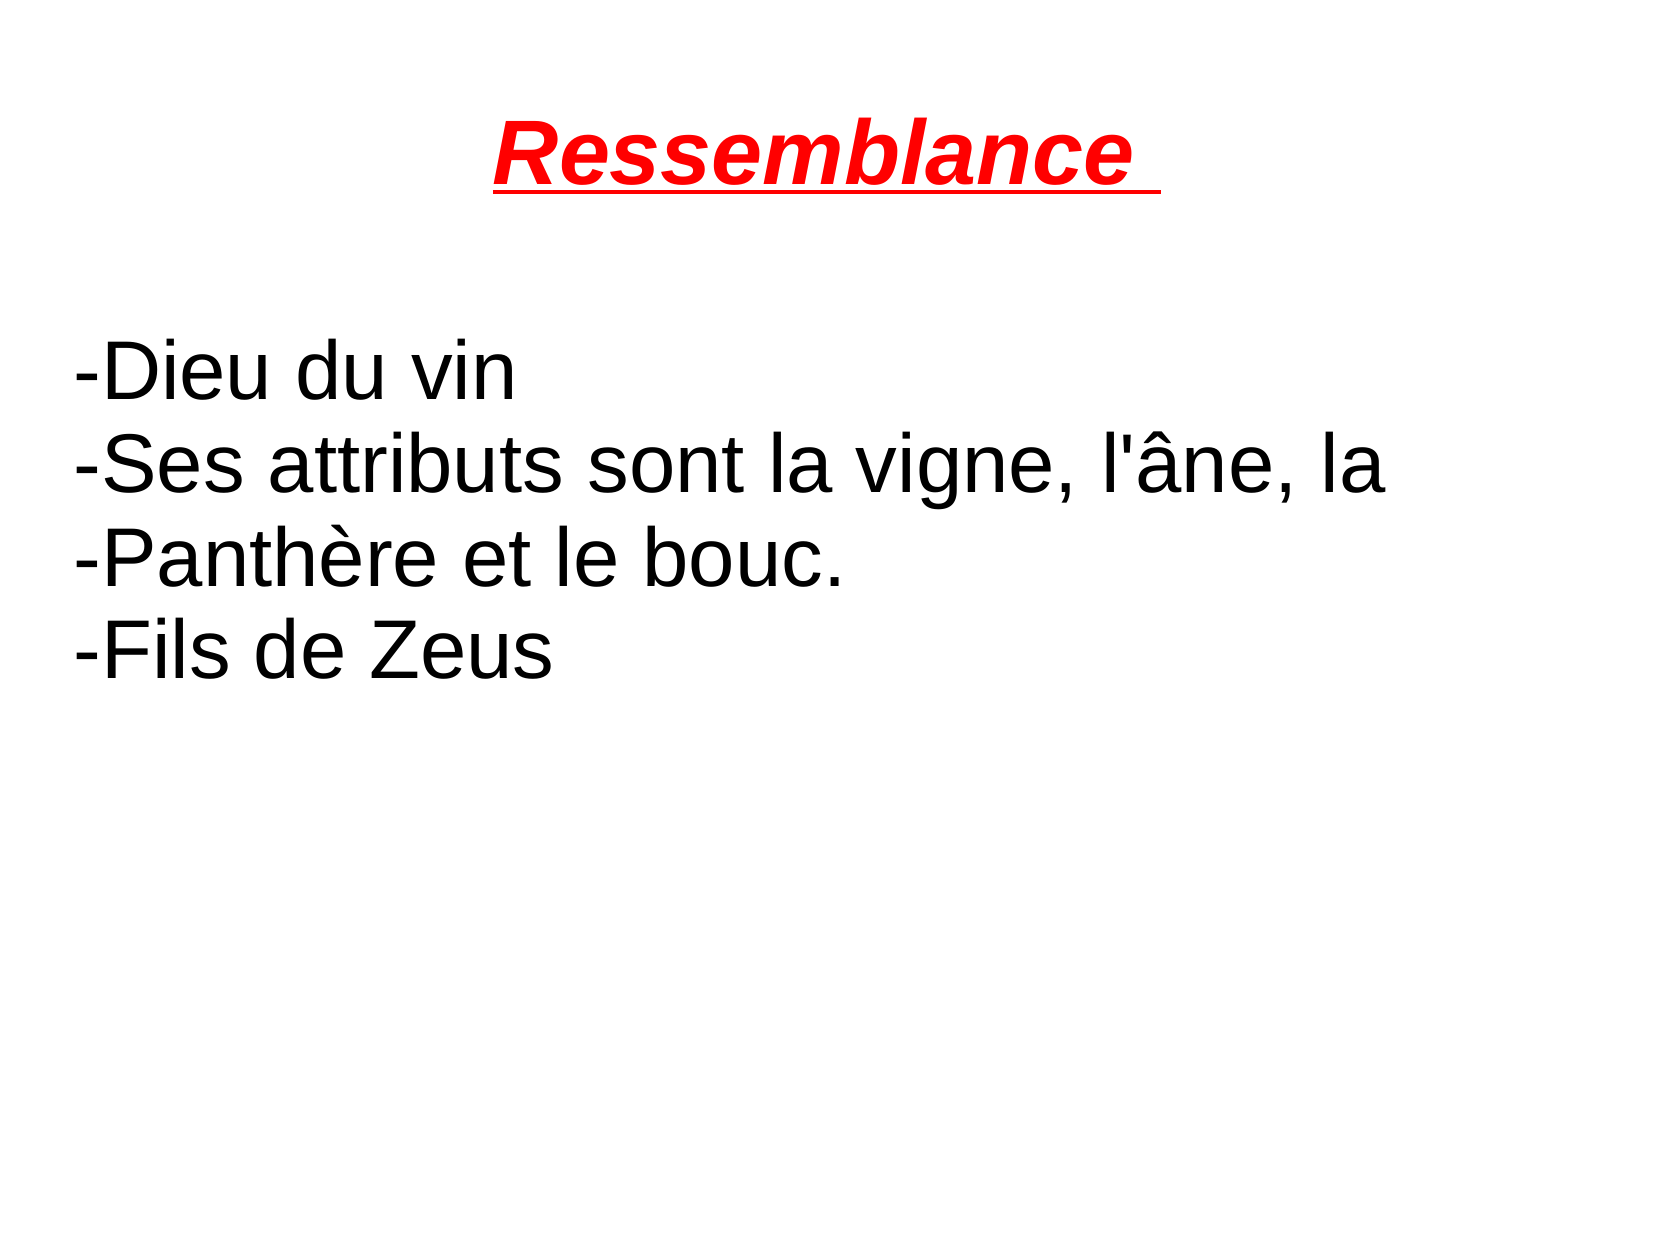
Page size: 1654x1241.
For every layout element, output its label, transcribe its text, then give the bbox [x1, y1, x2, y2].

title Ressemblance [82, 56, 1571, 250]
text_box -Dieu du vin -Ses attributs sont la vigne, l'âne, la -Panthère et le bouc. -Fils de Zeus [59, 317, 1447, 798]
